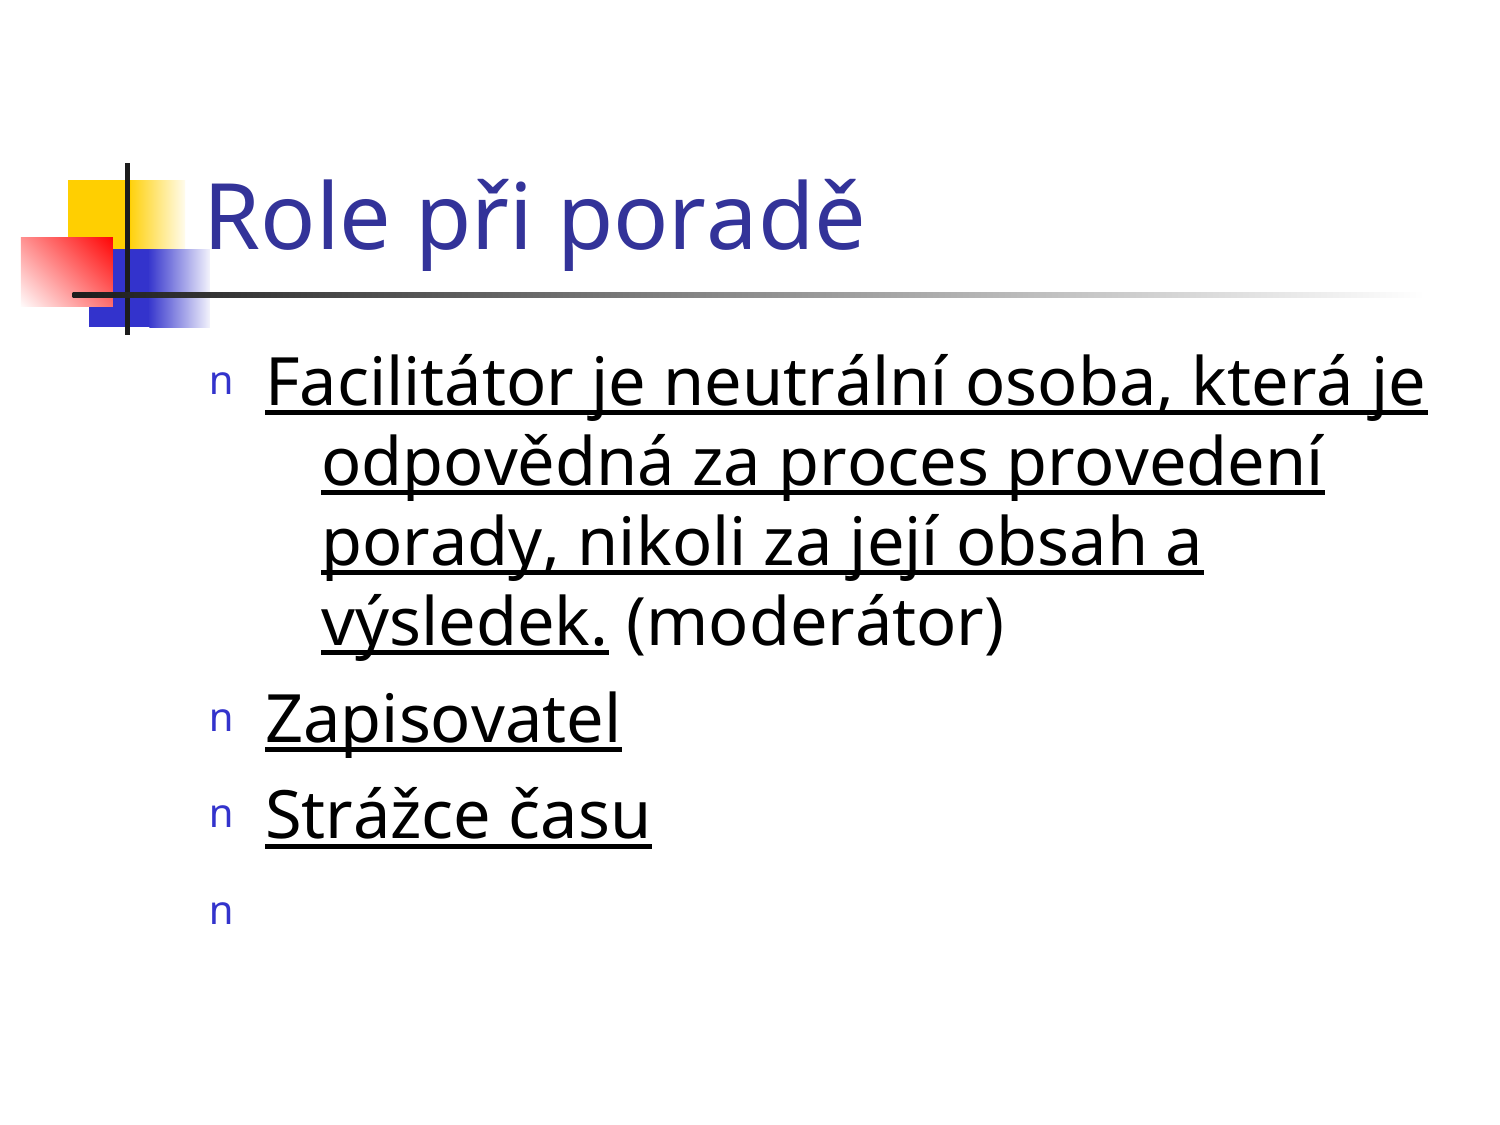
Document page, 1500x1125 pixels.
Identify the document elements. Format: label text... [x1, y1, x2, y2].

list Facilitátor je neutrální osoba, která je odpovědná za proces provedení porady, nikoli za její obsah a výsledek. (moderátor) Zapisovatel Strážce času [193, 331, 1469, 1007]
title Role při poradě [188, 35, 1468, 275]
